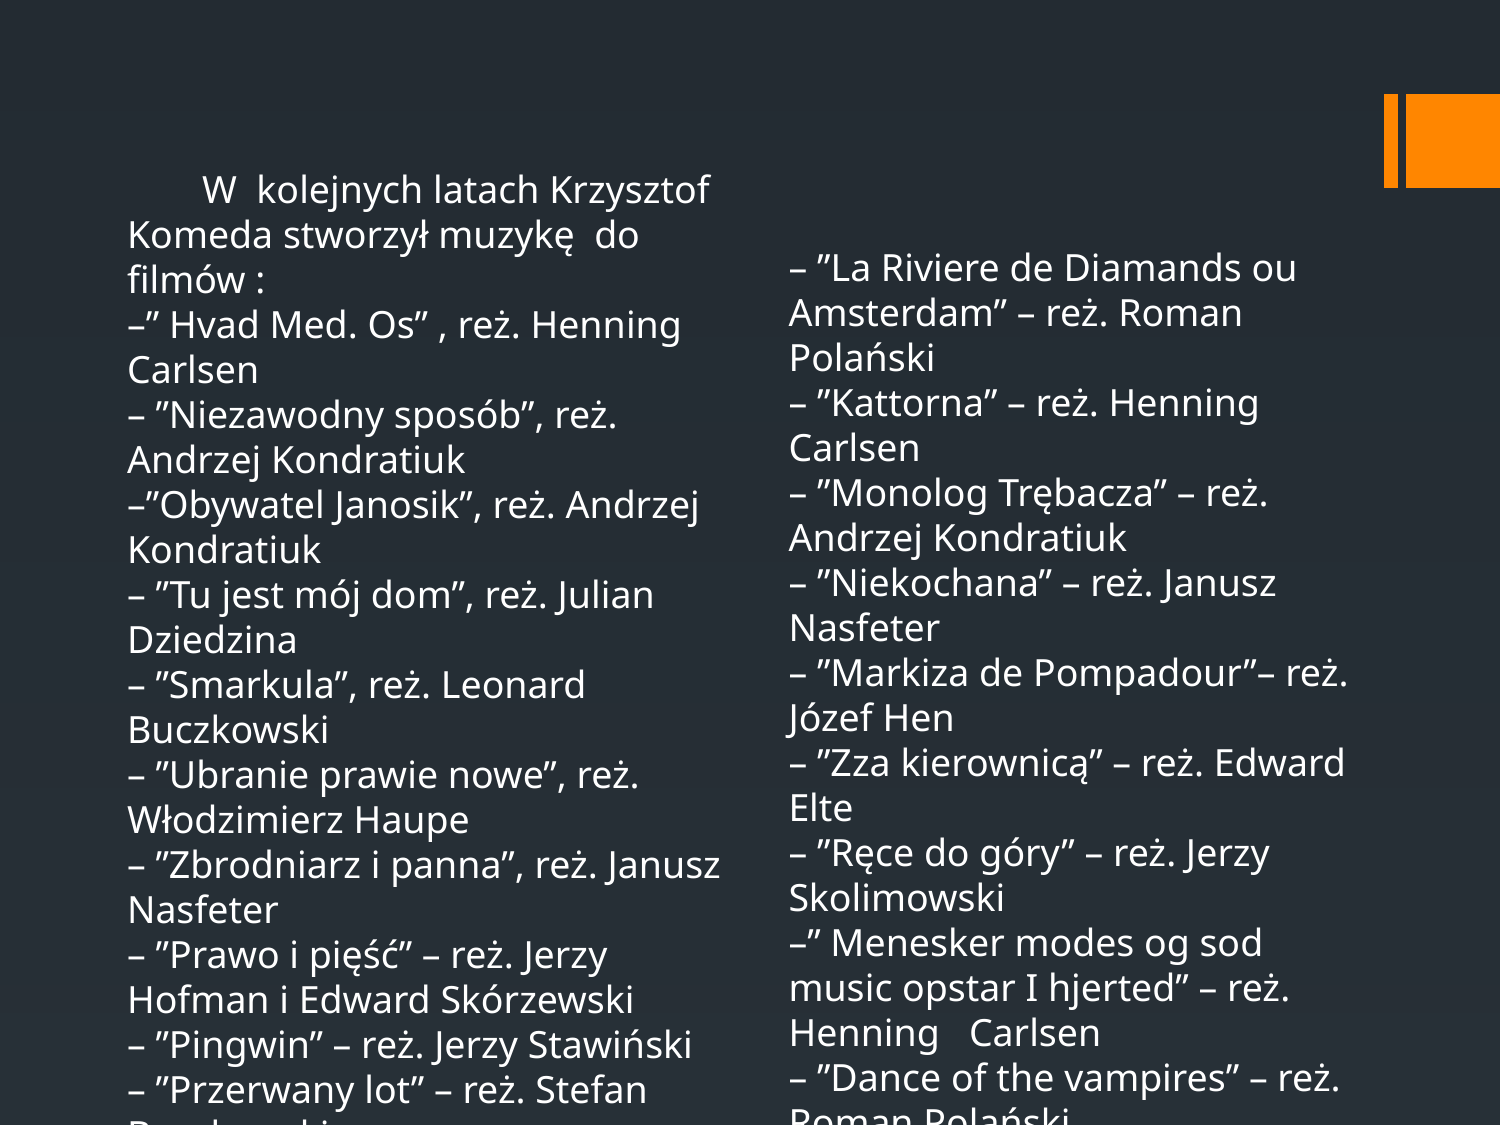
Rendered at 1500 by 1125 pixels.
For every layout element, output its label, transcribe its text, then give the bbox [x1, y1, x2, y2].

text_box – ”La Riviere de Diamands ou Amsterdam” – reż. Roman Polański – ”Kattorna” – reż. Henning Carlsen – ”Monolog Trębacza” – reż. Andrzej Kondratiuk – ”Niekochana” – reż. Janusz Nasfeter – ”Markiza de Pompadour”– reż. Józef Hen – ”Zza kierownicą” – reż. Edward Elte – ”Ręce do góry” – reż. Jerzy Skolimowski –” Menesker modes og sod music opstar I hjerted” – reż. Henning Carlsen – ”Dance of the vampires” – reż. Roman Polański – ”Le depard” – reż. Jerzy Skolimowski – ”Wiklinowy kosz” – reż. Mirosław Kijowicz – ”Laterna Magica” – reż. Mirosław Kijowicz [774, 191, 1388, 1125]
text_box W kolejnych latach Krzysztof Komeda stworzył muzykę do filmów : –” Hvad Med. Os” , reż. Henning Carlsen – ”Niezawodny sposób”, reż. Andrzej Kondratiuk –”Obywatel Janosik”, reż. Andrzej Kondratiuk – ”Tu jest mój dom”, reż. Julian Dziedzina – ”Smarkula”, reż. Leonard Buczkowski – ”Ubranie prawie nowe”, reż. Włodzimierz Haupe – ”Zbrodniarz i panna”, reż. Janusz Nasfeter – ”Prawo i pięść” – reż. Jerzy Hofman i Edward Skórzewski – ”Pingwin” – reż. Jerzy Stawiński – ”Przerwany lot” – reż. Stefan Buczkowski – ”Okolice peronów” – reż. Edward Elter – ”Matura” – reż. Bogusław Rybczyński [112, 114, 774, 1125]
